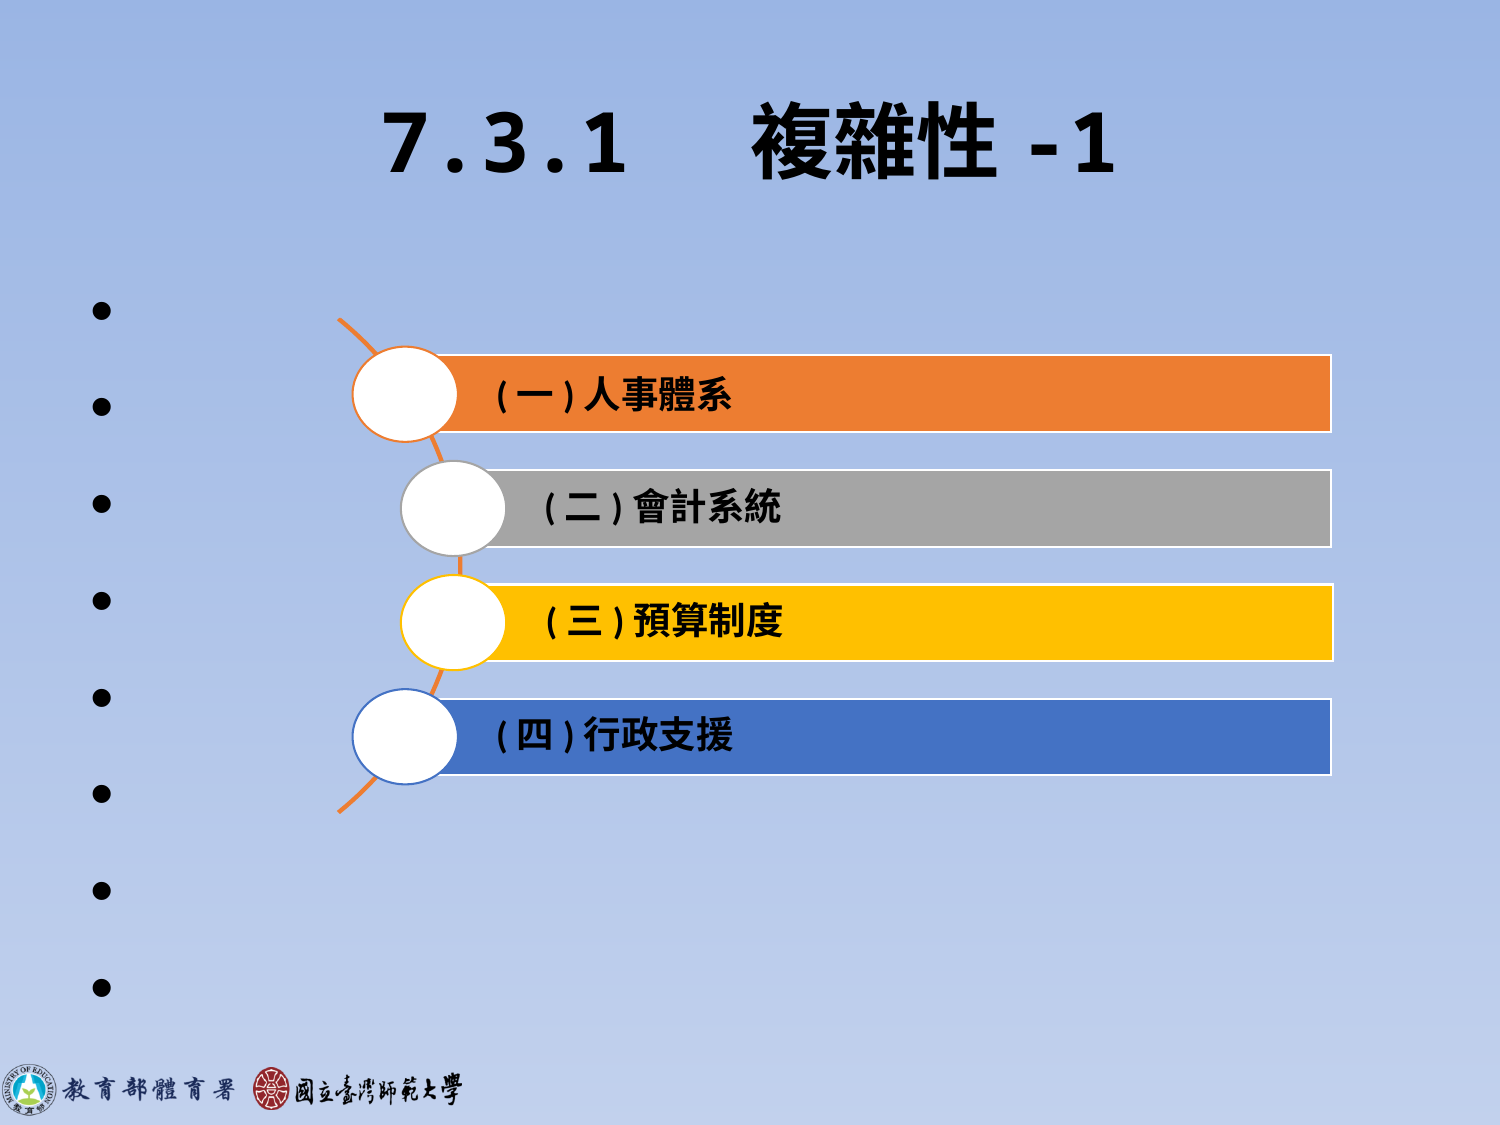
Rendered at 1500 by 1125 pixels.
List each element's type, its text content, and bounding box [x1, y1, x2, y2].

text_box [400, 575, 507, 671]
text_box (三)預算制度 [486, 584, 1333, 661]
text_box [352, 689, 458, 785]
text_box (一)人事體系 [437, 355, 1332, 433]
text_box [400, 460, 507, 557]
text_box (四)行政支援 [438, 698, 1332, 775]
title 7.3.1 複雜性-1 [75, 45, 1426, 233]
list [75, 262, 1426, 864]
text_box [352, 346, 458, 442]
text_box (二)會計系統 [486, 470, 1332, 547]
